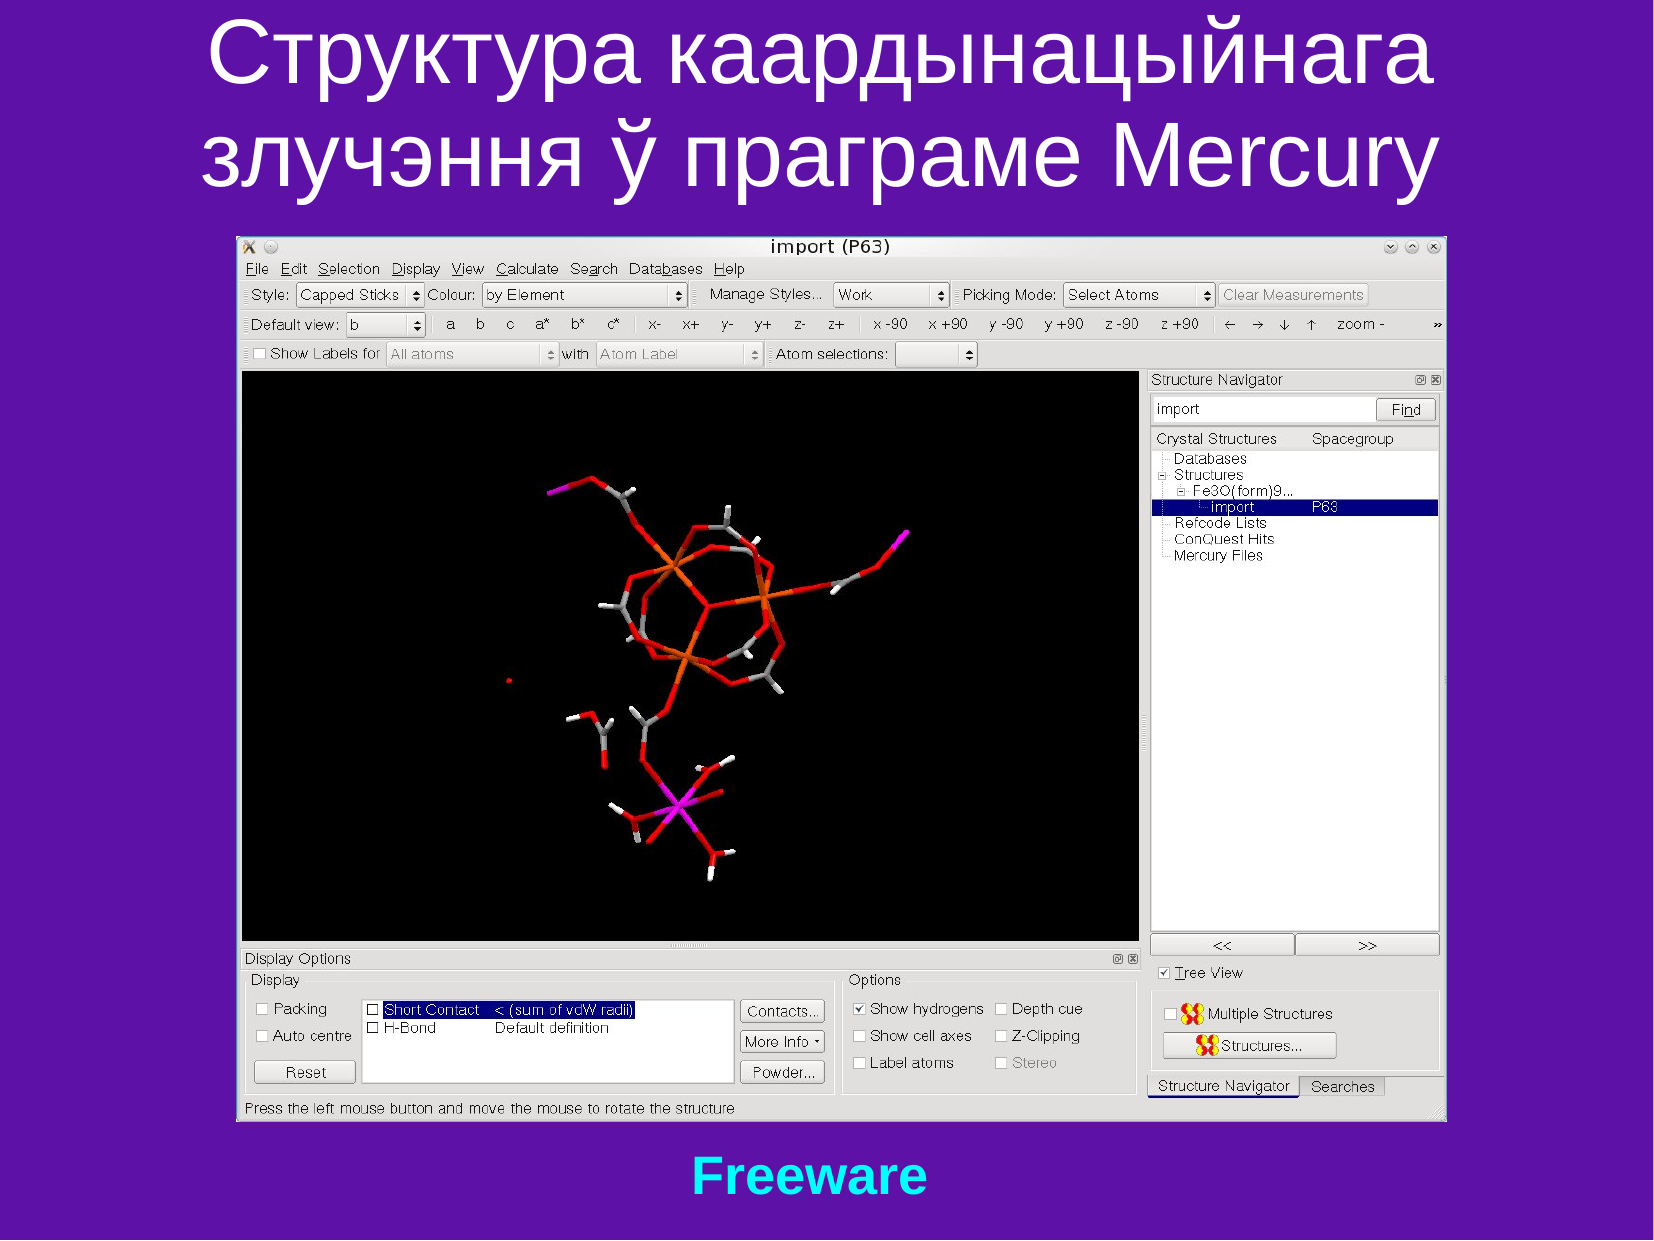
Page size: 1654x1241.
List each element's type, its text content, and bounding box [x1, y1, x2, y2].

title Структура каардынацыйнага злучэння ў праграме Mercury [76, 0, 1565, 208]
text_box Freeware [676, 1137, 945, 1217]
picture [236, 236, 1447, 1123]
